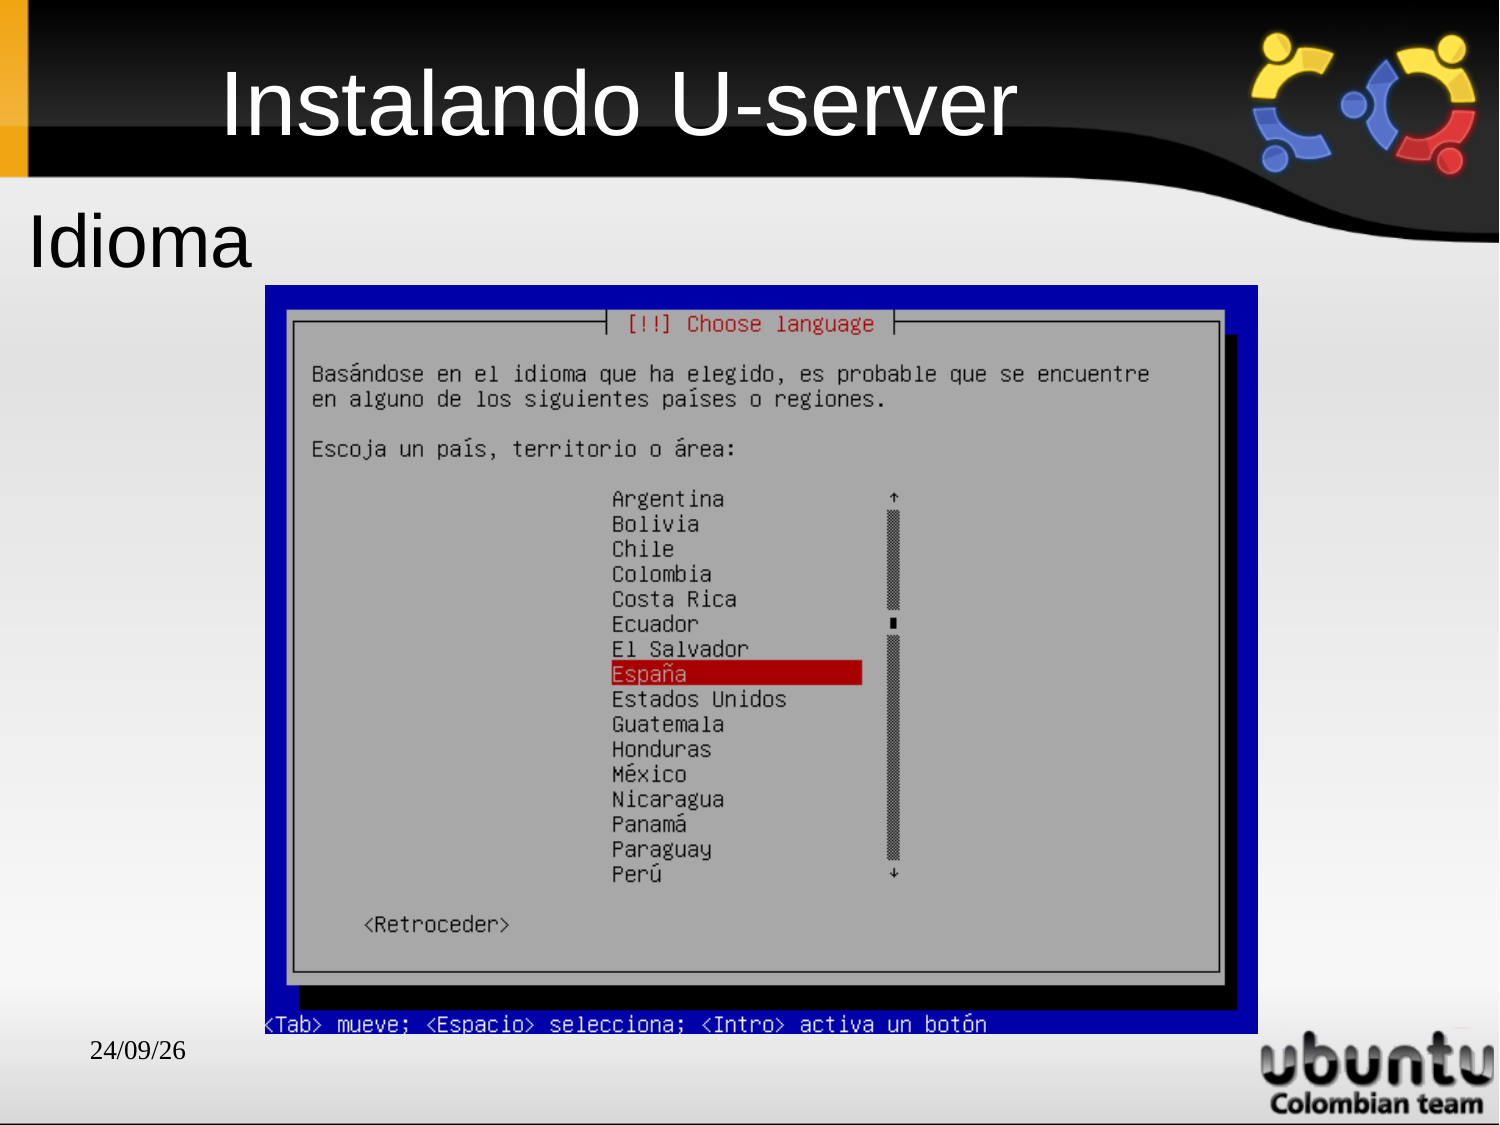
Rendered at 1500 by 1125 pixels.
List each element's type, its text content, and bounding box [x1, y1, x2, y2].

title Idioma [27, 128, 1303, 356]
picture [0, 0, 1499, 1125]
title Instalando U-server [59, 29, 1182, 178]
